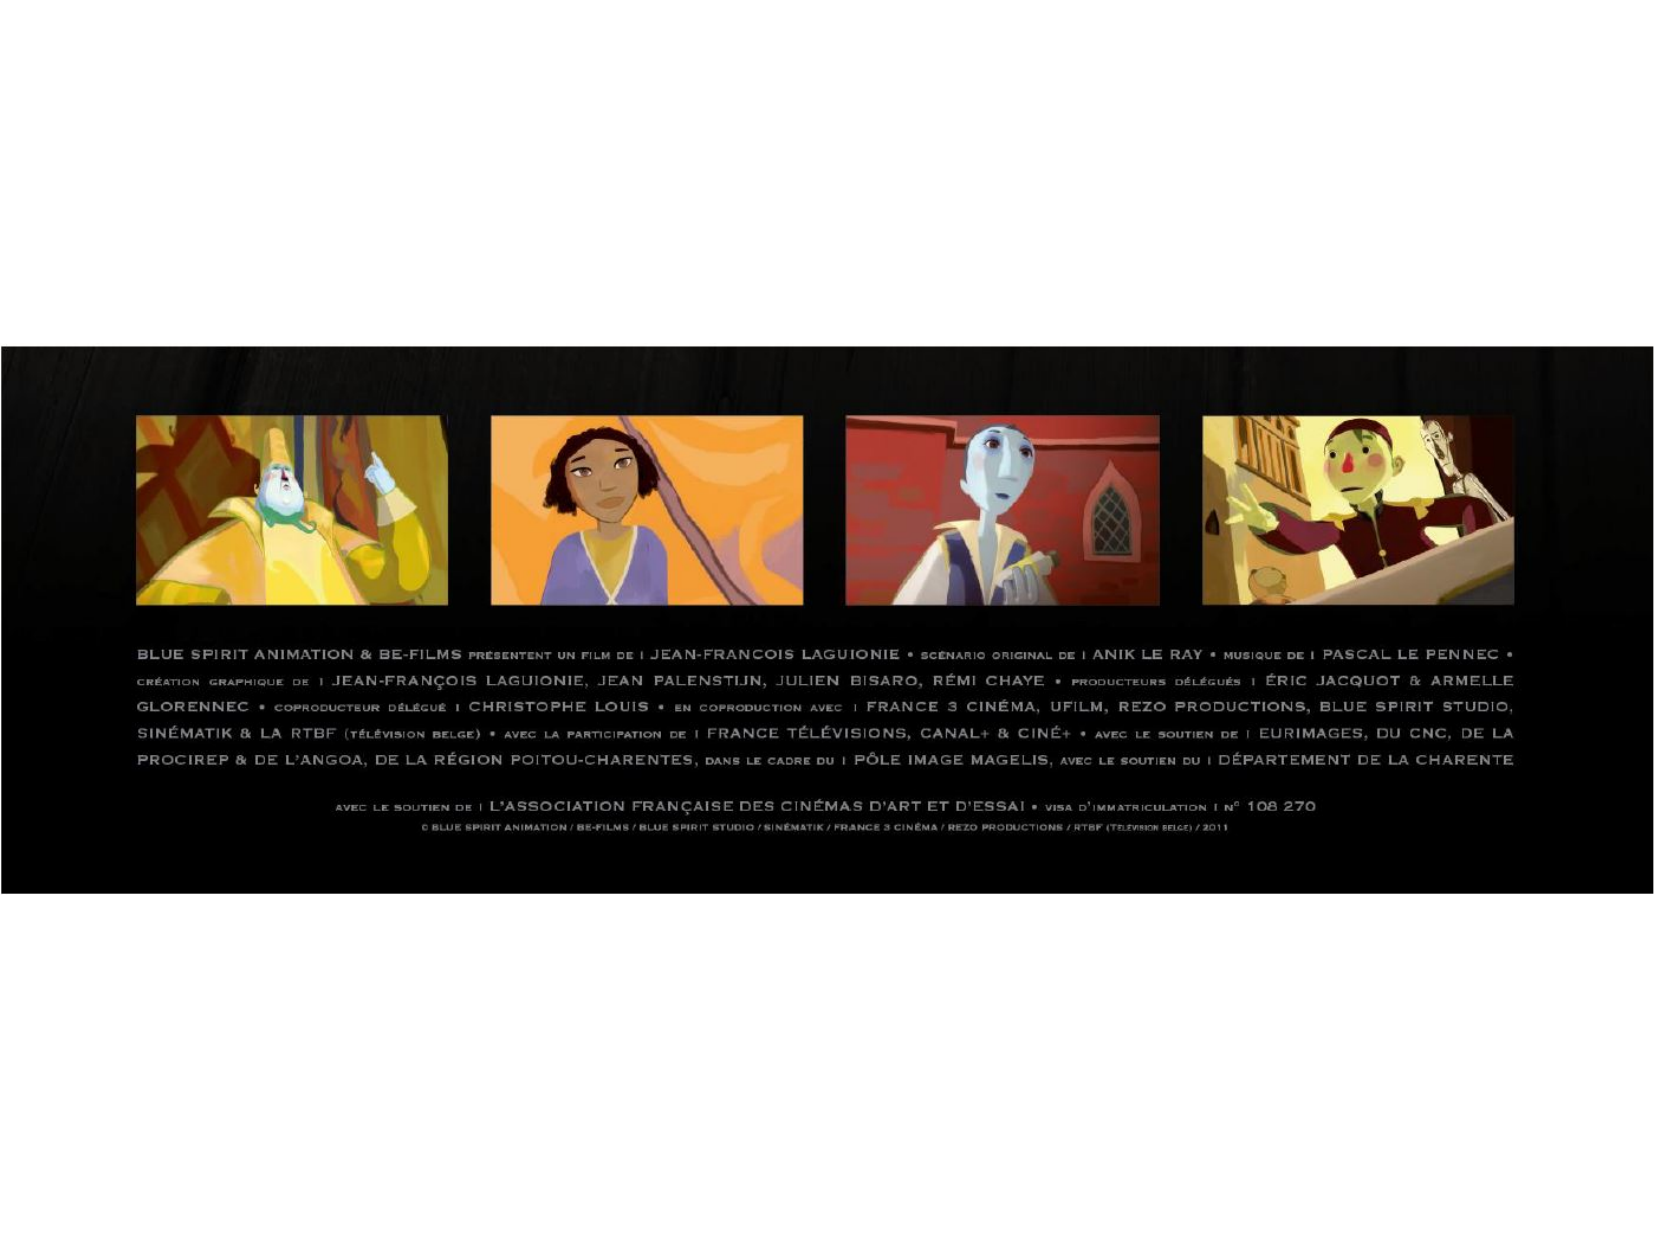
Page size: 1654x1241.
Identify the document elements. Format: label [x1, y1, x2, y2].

picture [0, 343, 1654, 895]
